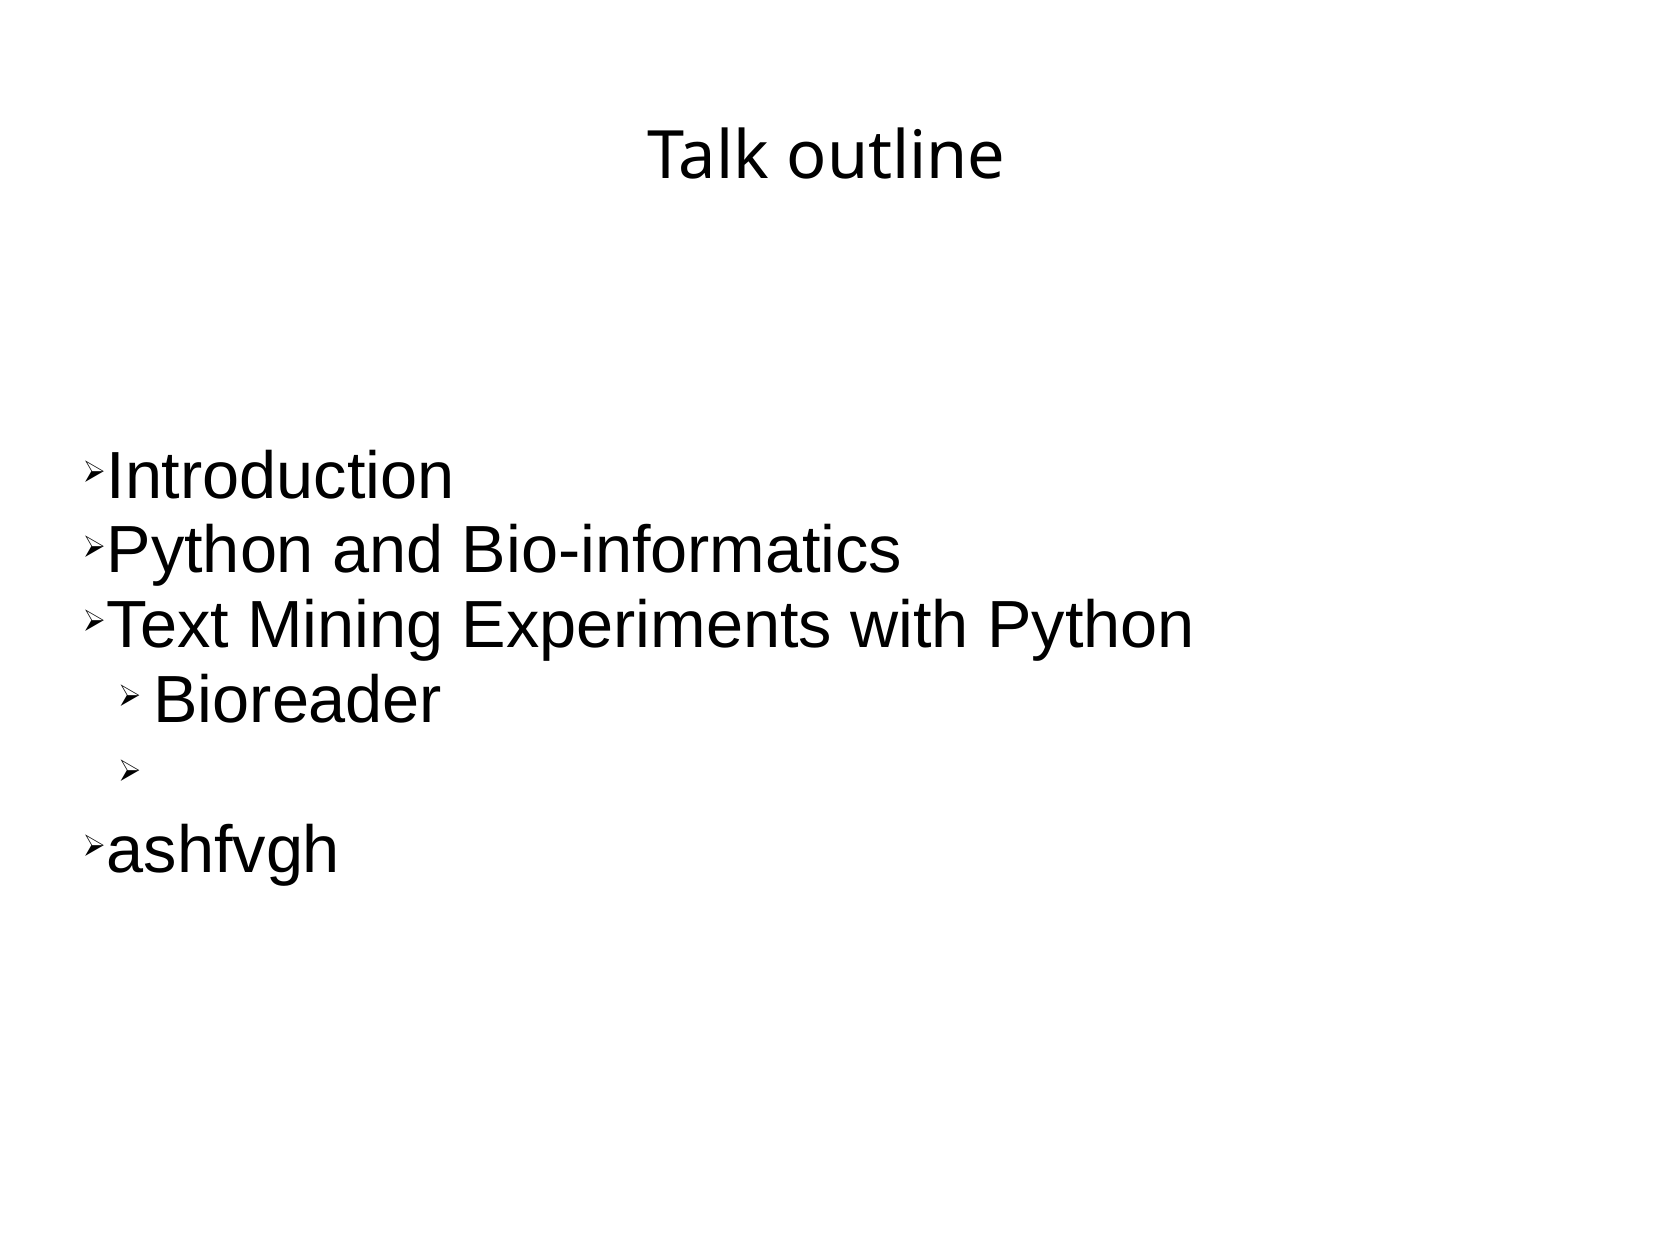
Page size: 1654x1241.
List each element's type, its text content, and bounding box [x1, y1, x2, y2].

subtitle Introduction Python and Bio-informatics Text Mining Experiments with Python Bioreader ashfvgh [82, 297, 1571, 1102]
title Talk outline [82, 56, 1571, 250]
